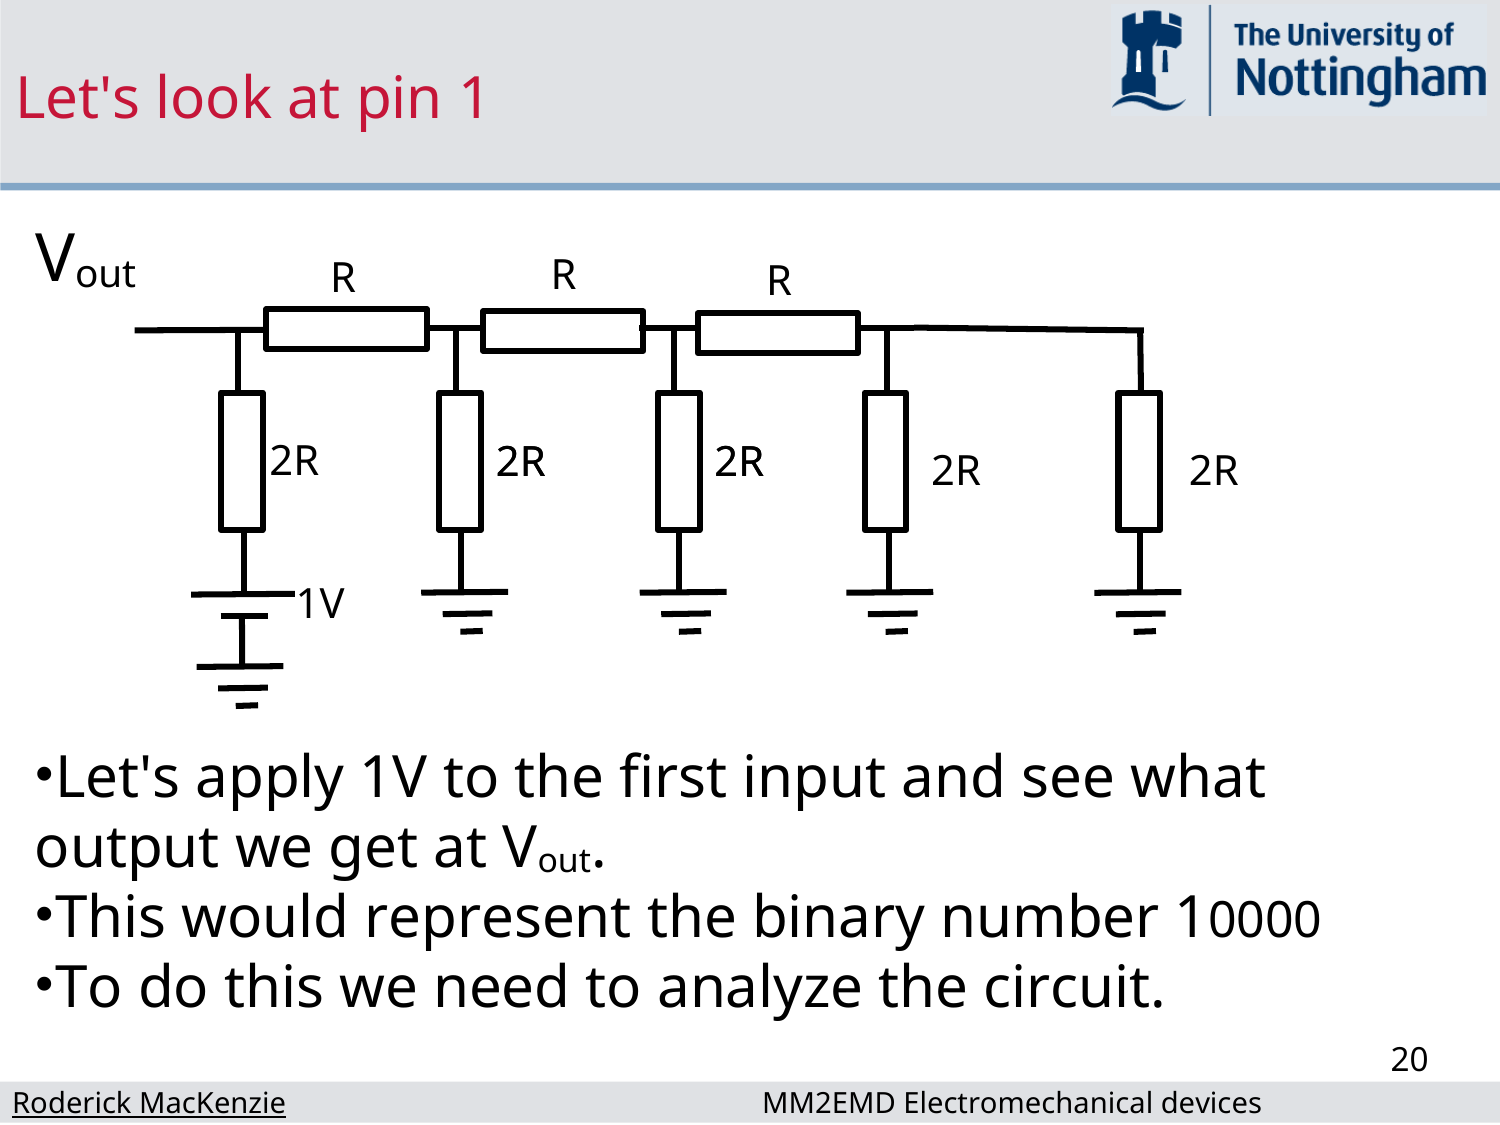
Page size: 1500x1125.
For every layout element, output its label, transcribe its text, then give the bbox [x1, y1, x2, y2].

text_box <number> [1375, 1030, 1500, 1101]
text_box 2R [1174, 436, 1275, 572]
picture [1111, 4, 1487, 116]
text_box 1V [280, 569, 381, 714]
text_box 2R [254, 426, 355, 561]
text_box 2R [481, 427, 582, 563]
text_box R [315, 243, 416, 379]
text_box 2R [916, 436, 1017, 572]
text_box 2R [699, 427, 800, 563]
text_box R [535, 240, 636, 376]
title Let's look at pin 1 [0, 20, 1086, 172]
text_box R [751, 246, 852, 382]
text_box Vout [20, 207, 170, 342]
text_box Let's apply 1V to the first input and see what output we get at Vout. This would represent the binary number 10000 To do this we need to analyze the circuit. [19, 731, 1425, 1046]
